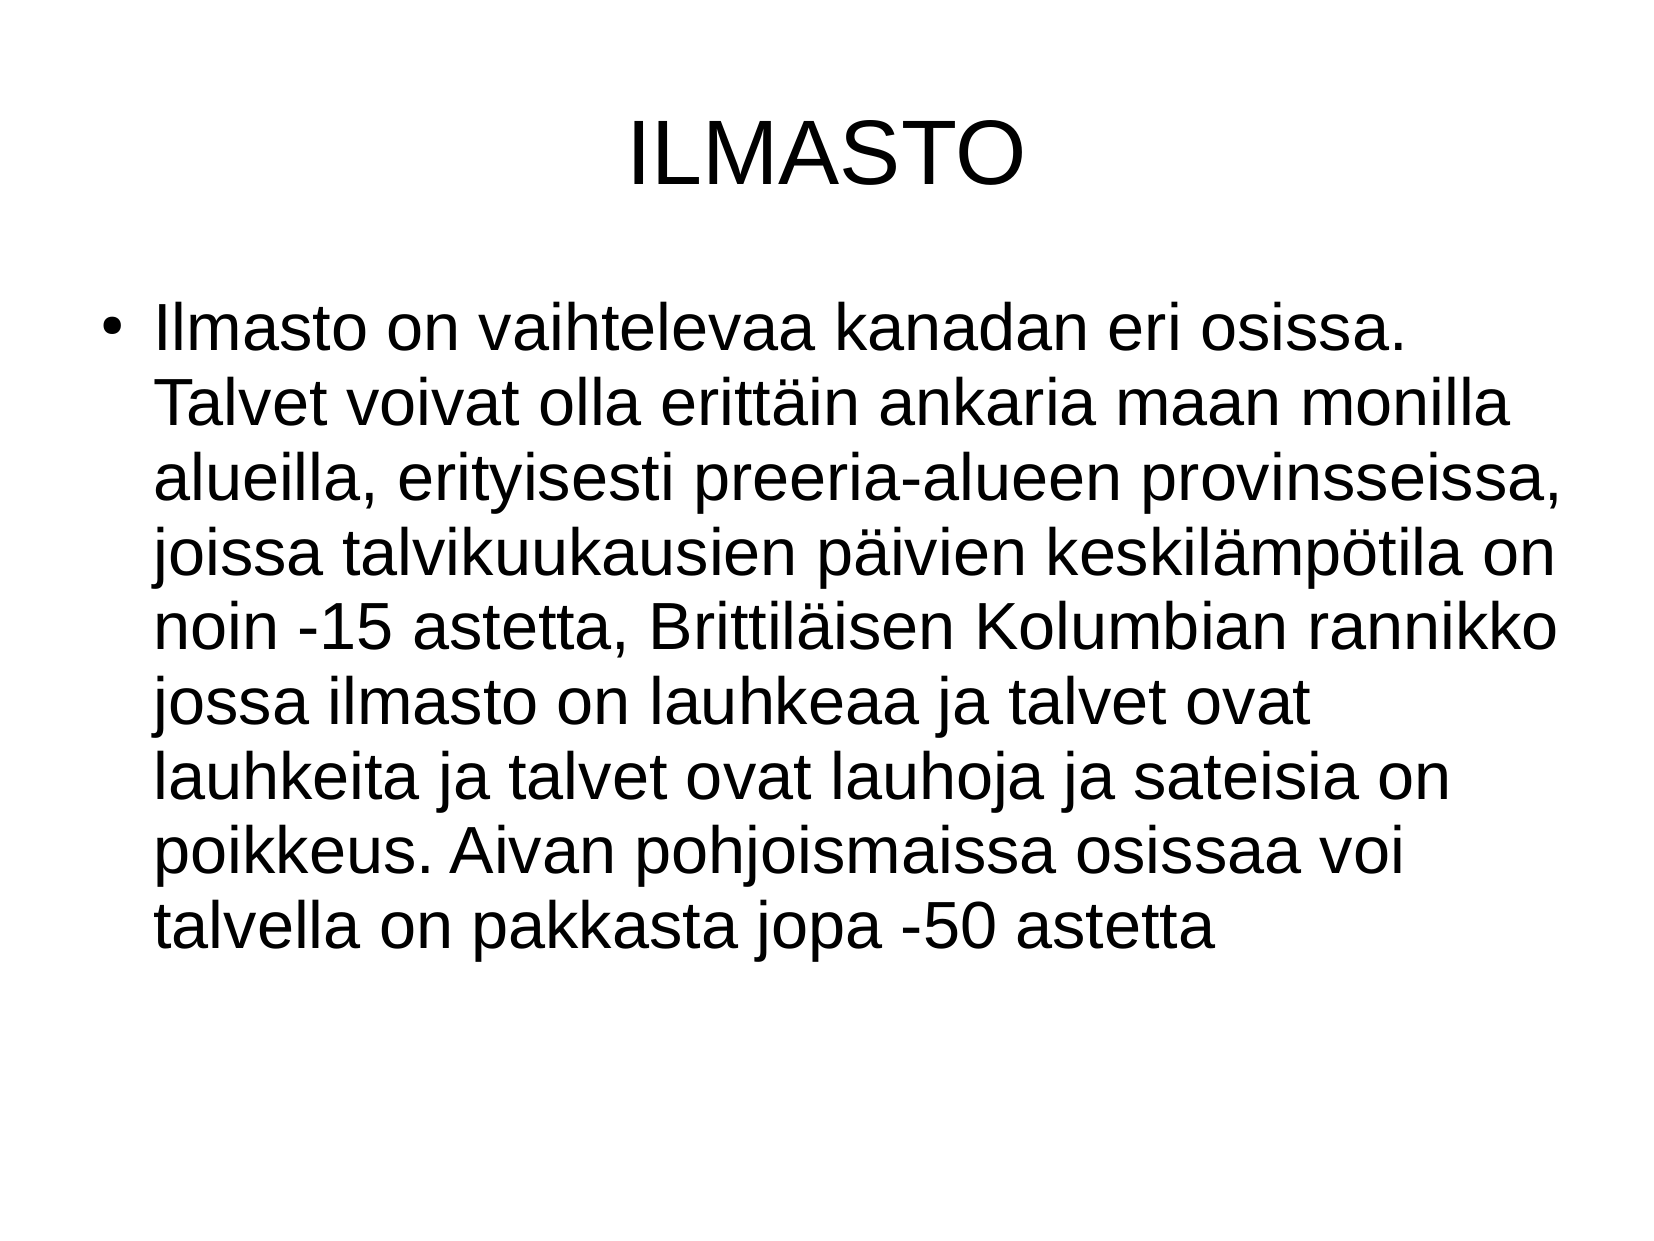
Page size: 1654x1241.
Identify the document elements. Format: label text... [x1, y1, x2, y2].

title ILMASTO [82, 49, 1571, 257]
list Ilmasto on vaihtelevaa kanadan eri osissa. Talvet voivat olla erittäin ankaria maan monilla alueilla, erityisesti preeria-alueen provinsseissa, joissa talvikuukausien päivien keskilämpötila on noin -15 astetta, Brittiläisen Kolumbian rannikko jossa ilmasto on lauhkeaa ja talvet ovat lauhkeita ja talvet ovat lauhoja ja sateisia on poikkeus. Aivan pohjoismaissa osissaa voi talvella on pakkasta jopa -50 astetta [82, 290, 1571, 1010]
